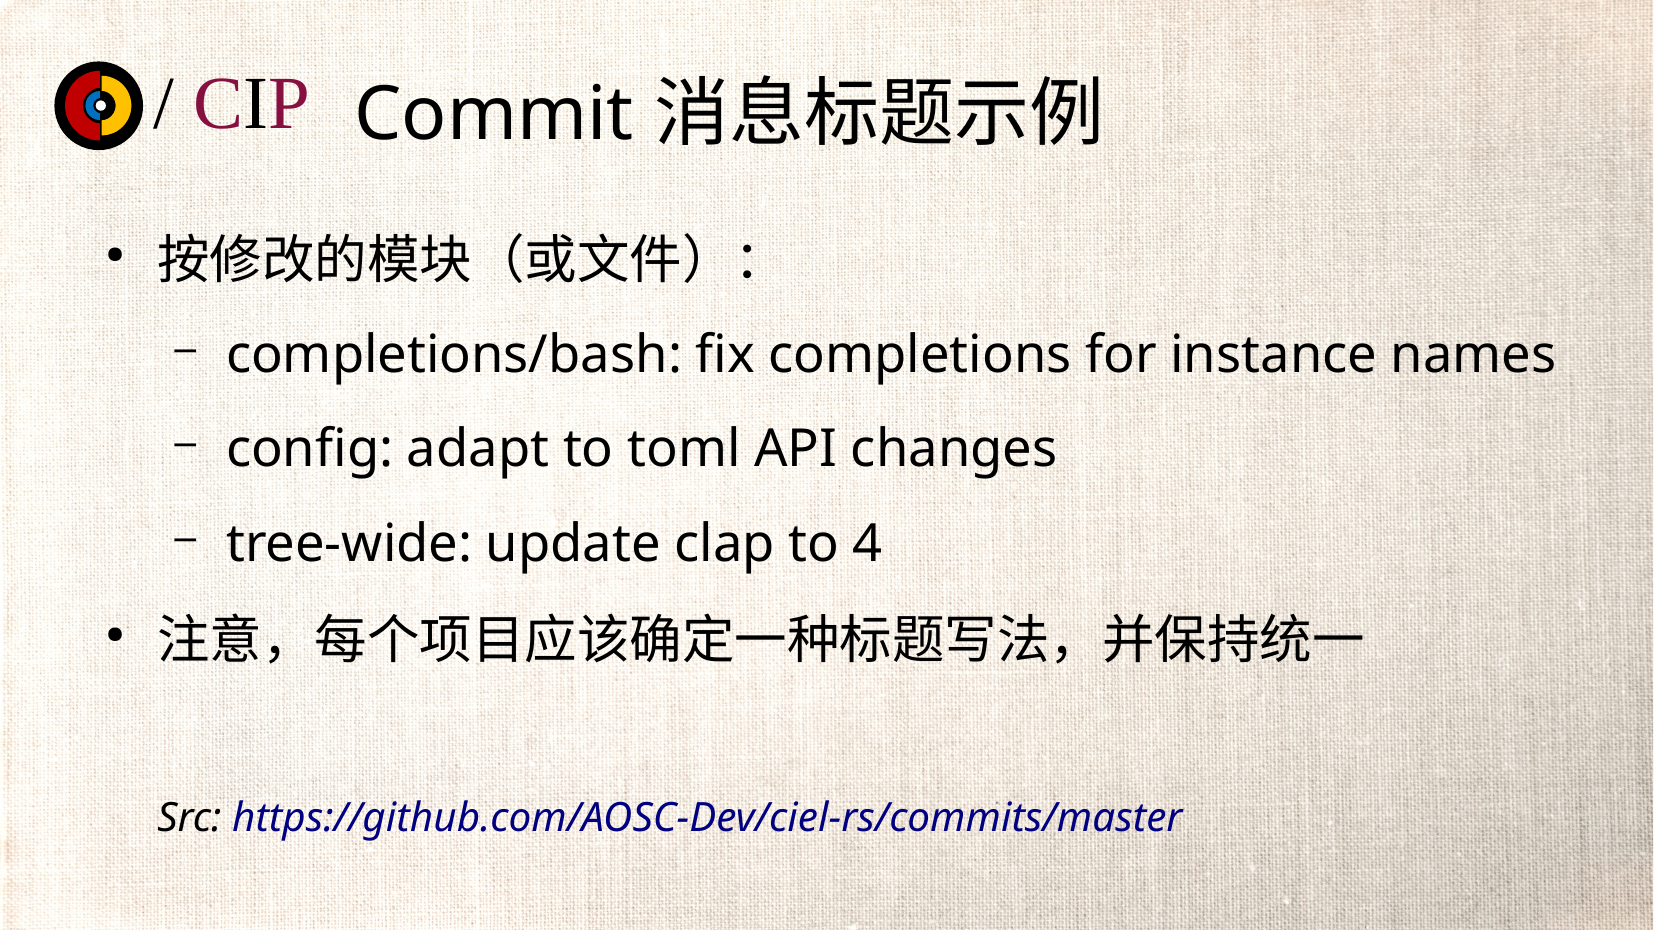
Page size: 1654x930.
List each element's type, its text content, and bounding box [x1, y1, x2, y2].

list 按修改的模块（或文件）： completions/bash: fix completions for instance names config: adapt to toml API changes tree-wide: update clap to 4 注意，每个项目应该确定一种标题写法，并保持统一 Src: https://github.com/AOSC-Dev/ciel-rs/commits/master [88, 217, 1577, 857]
title Commit消息标题示例 [354, 29, 1541, 185]
picture [0, 0, 1654, 930]
